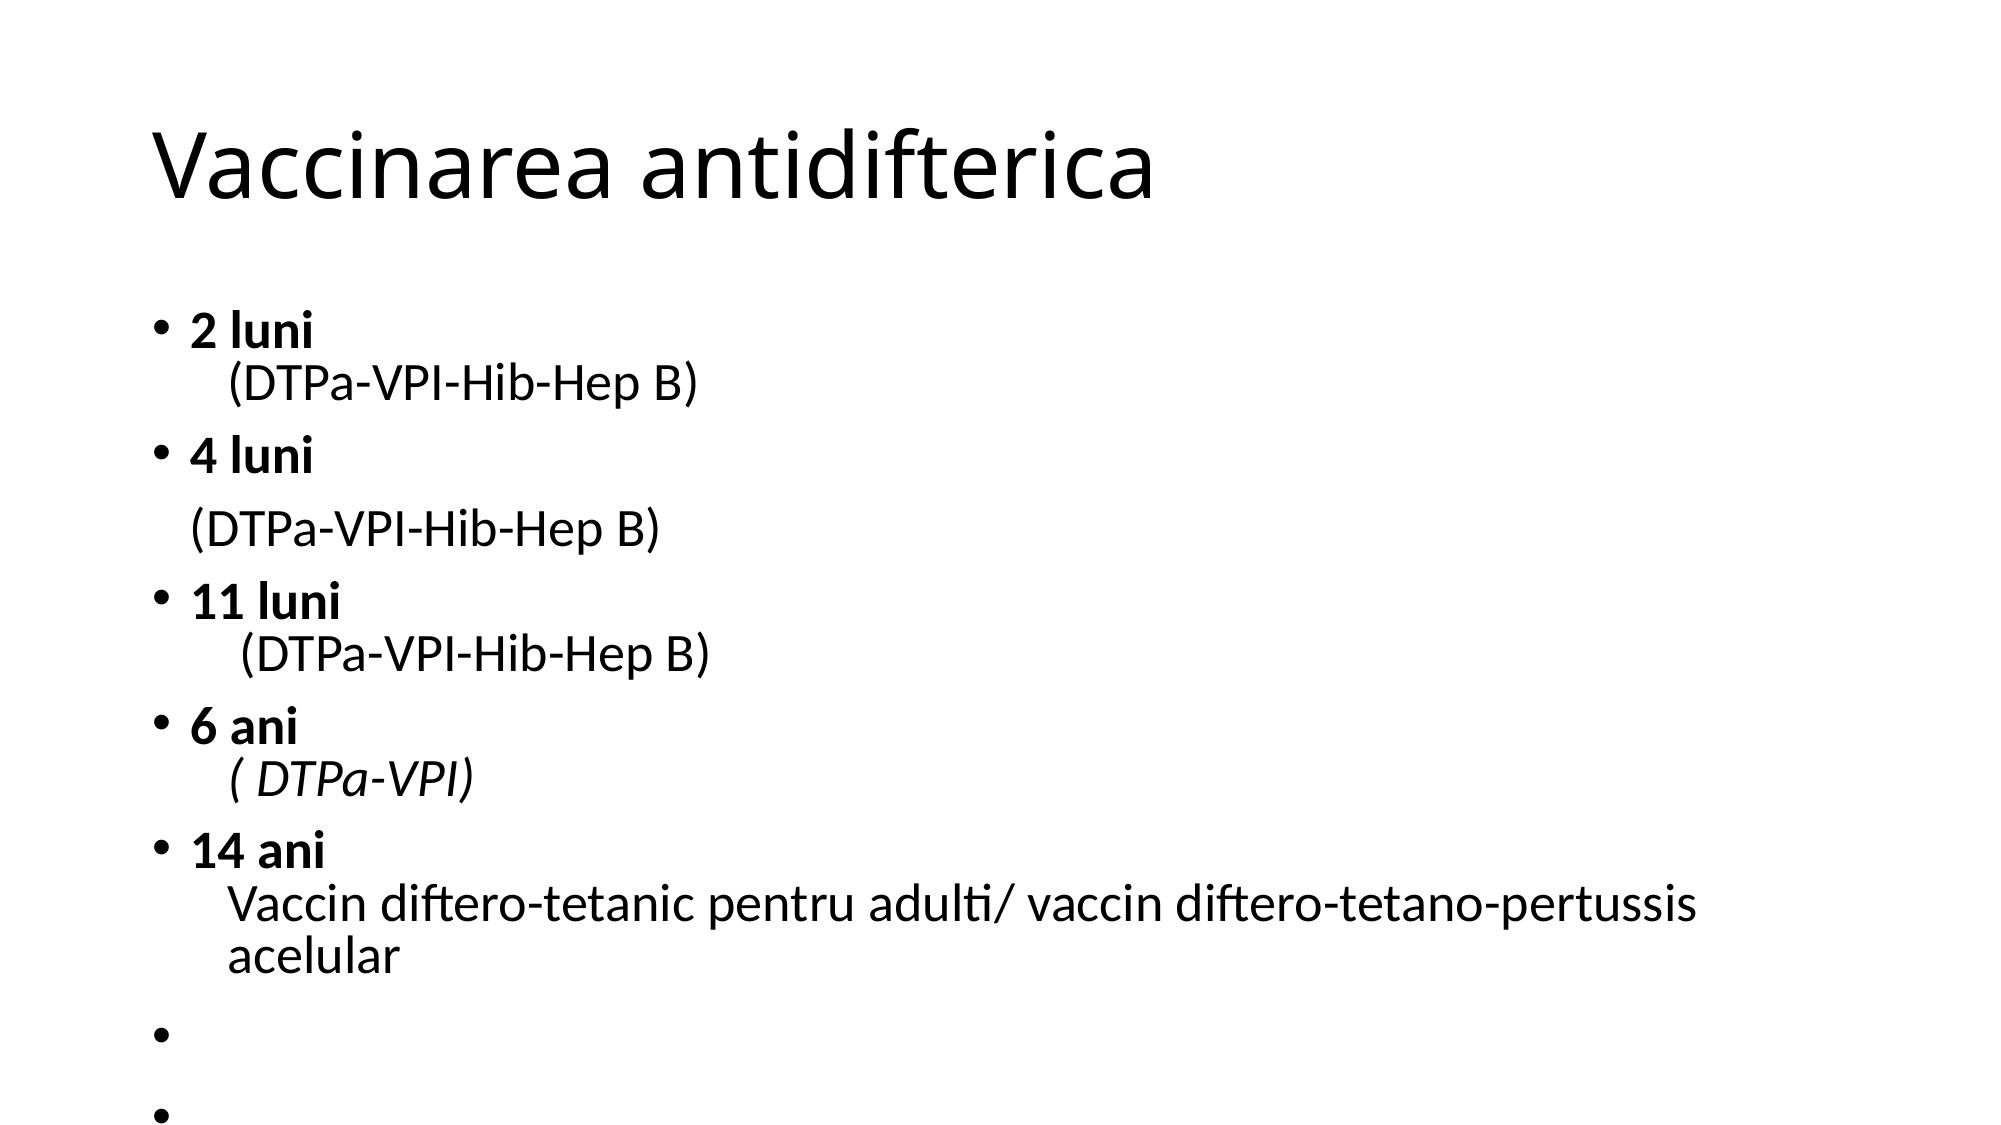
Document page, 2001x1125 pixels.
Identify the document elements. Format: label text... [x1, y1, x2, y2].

title Vaccinarea antidifterica [137, 59, 1863, 278]
list 2 luni (DTPa-VPI-Hib-Hep B) 4 luni (DTPa-VPI-Hib-Hep B) 11 luni (DTPa-VPI-Hib-Hep B) 6 ani ( DTPa-VPI) 14 ani Vaccin diftero-tetanic pentru adulti/ vaccin diftero-tetano-pertussis acelular [137, 299, 1863, 1014]
